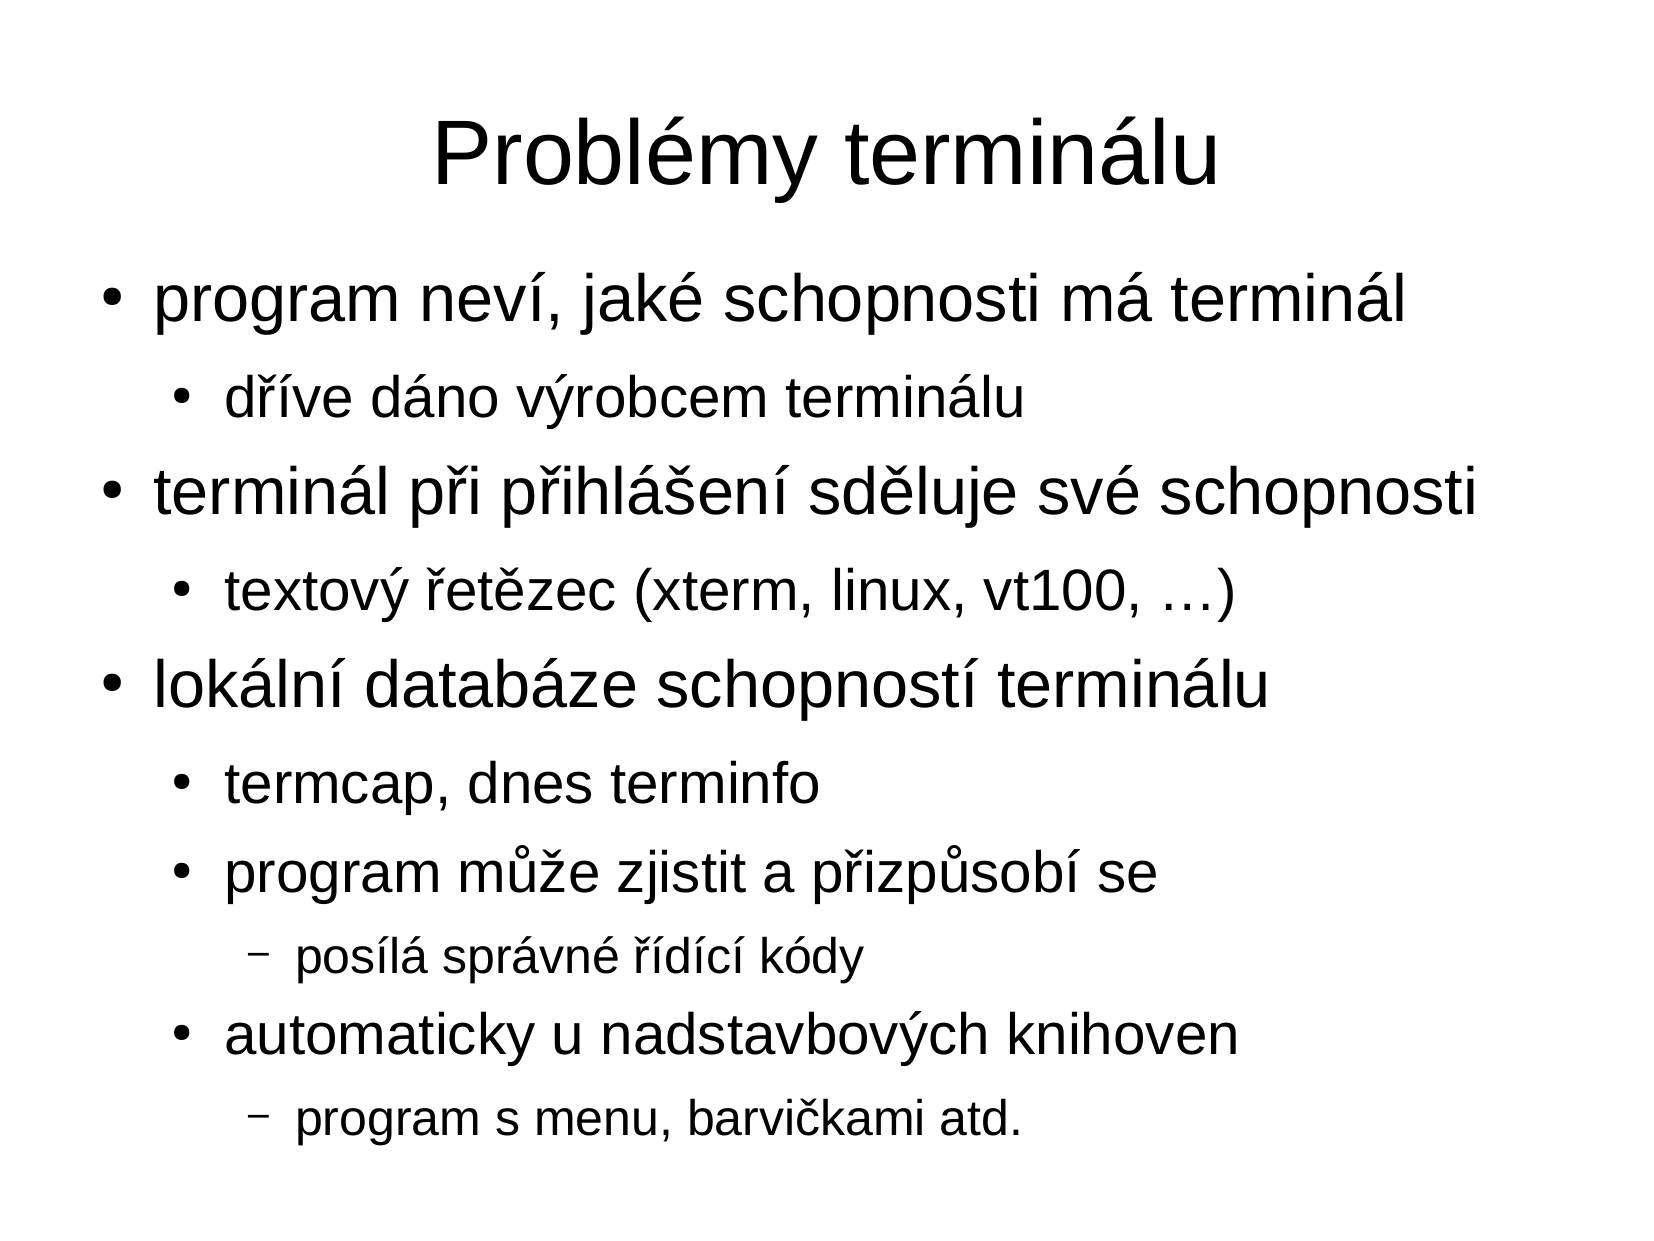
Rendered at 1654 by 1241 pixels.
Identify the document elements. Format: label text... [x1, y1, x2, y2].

list program neví, jaké schopnosti má terminál dříve dáno výrobcem terminálu terminál při přihlášení sděluje své schopnosti textový řetězec (xterm, linux, vt100, …) lokální databáze schopností terminálu termcap, dnes terminfo program může zjistit a přizpůsobí se posílá správné řídící kódy automaticky u nadstavbových knihoven program s menu, barvičkami atd. [82, 260, 1571, 1147]
title Problémy terminálu [82, 56, 1571, 250]
